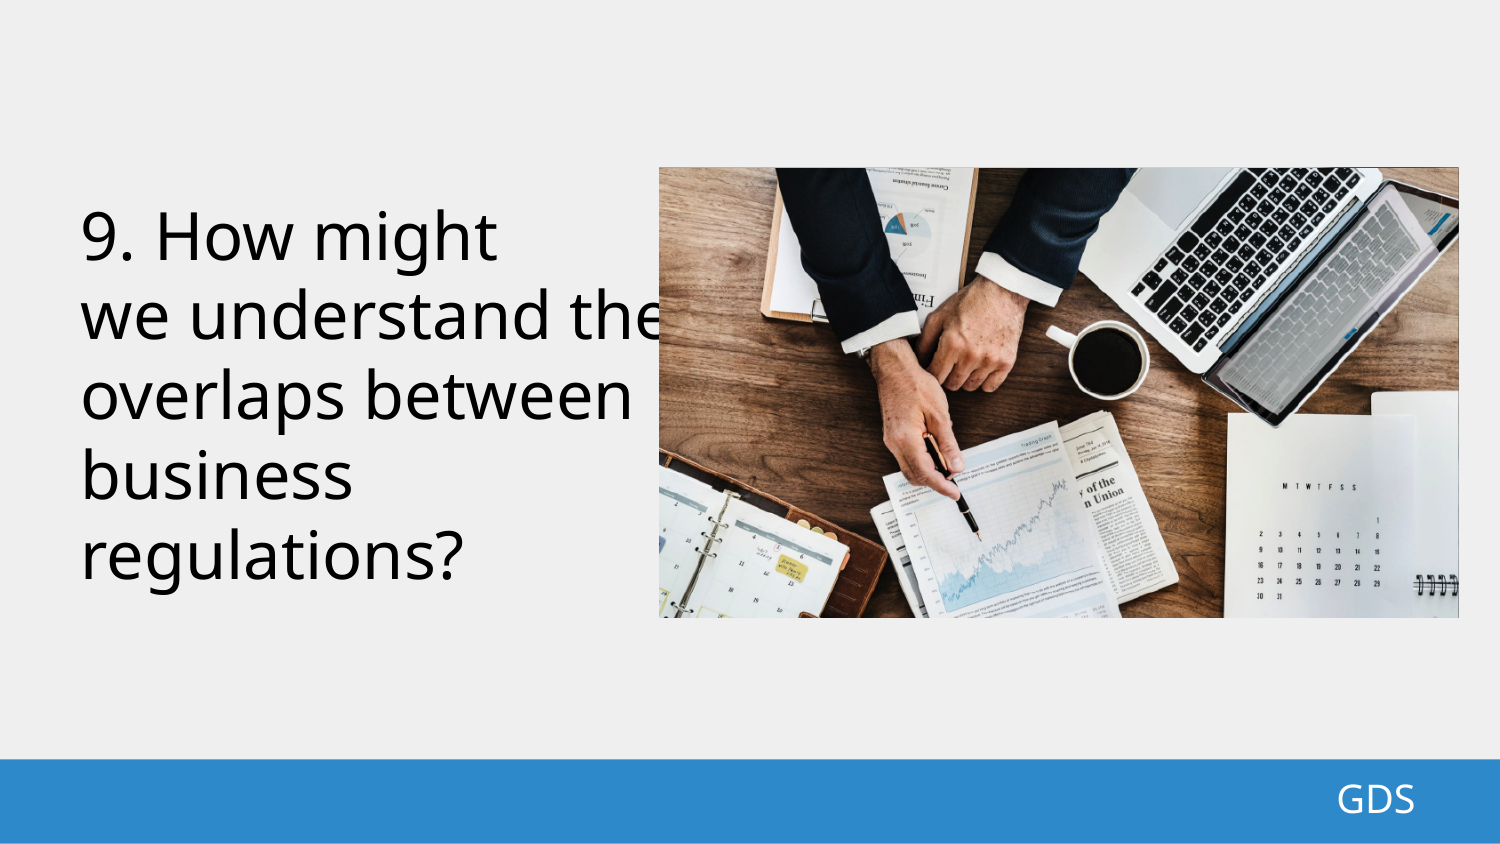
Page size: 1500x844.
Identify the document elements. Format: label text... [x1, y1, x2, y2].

text_box 9. How might we understand the overlaps between business regulations? [77, 95, 694, 691]
picture [659, 167, 1459, 618]
